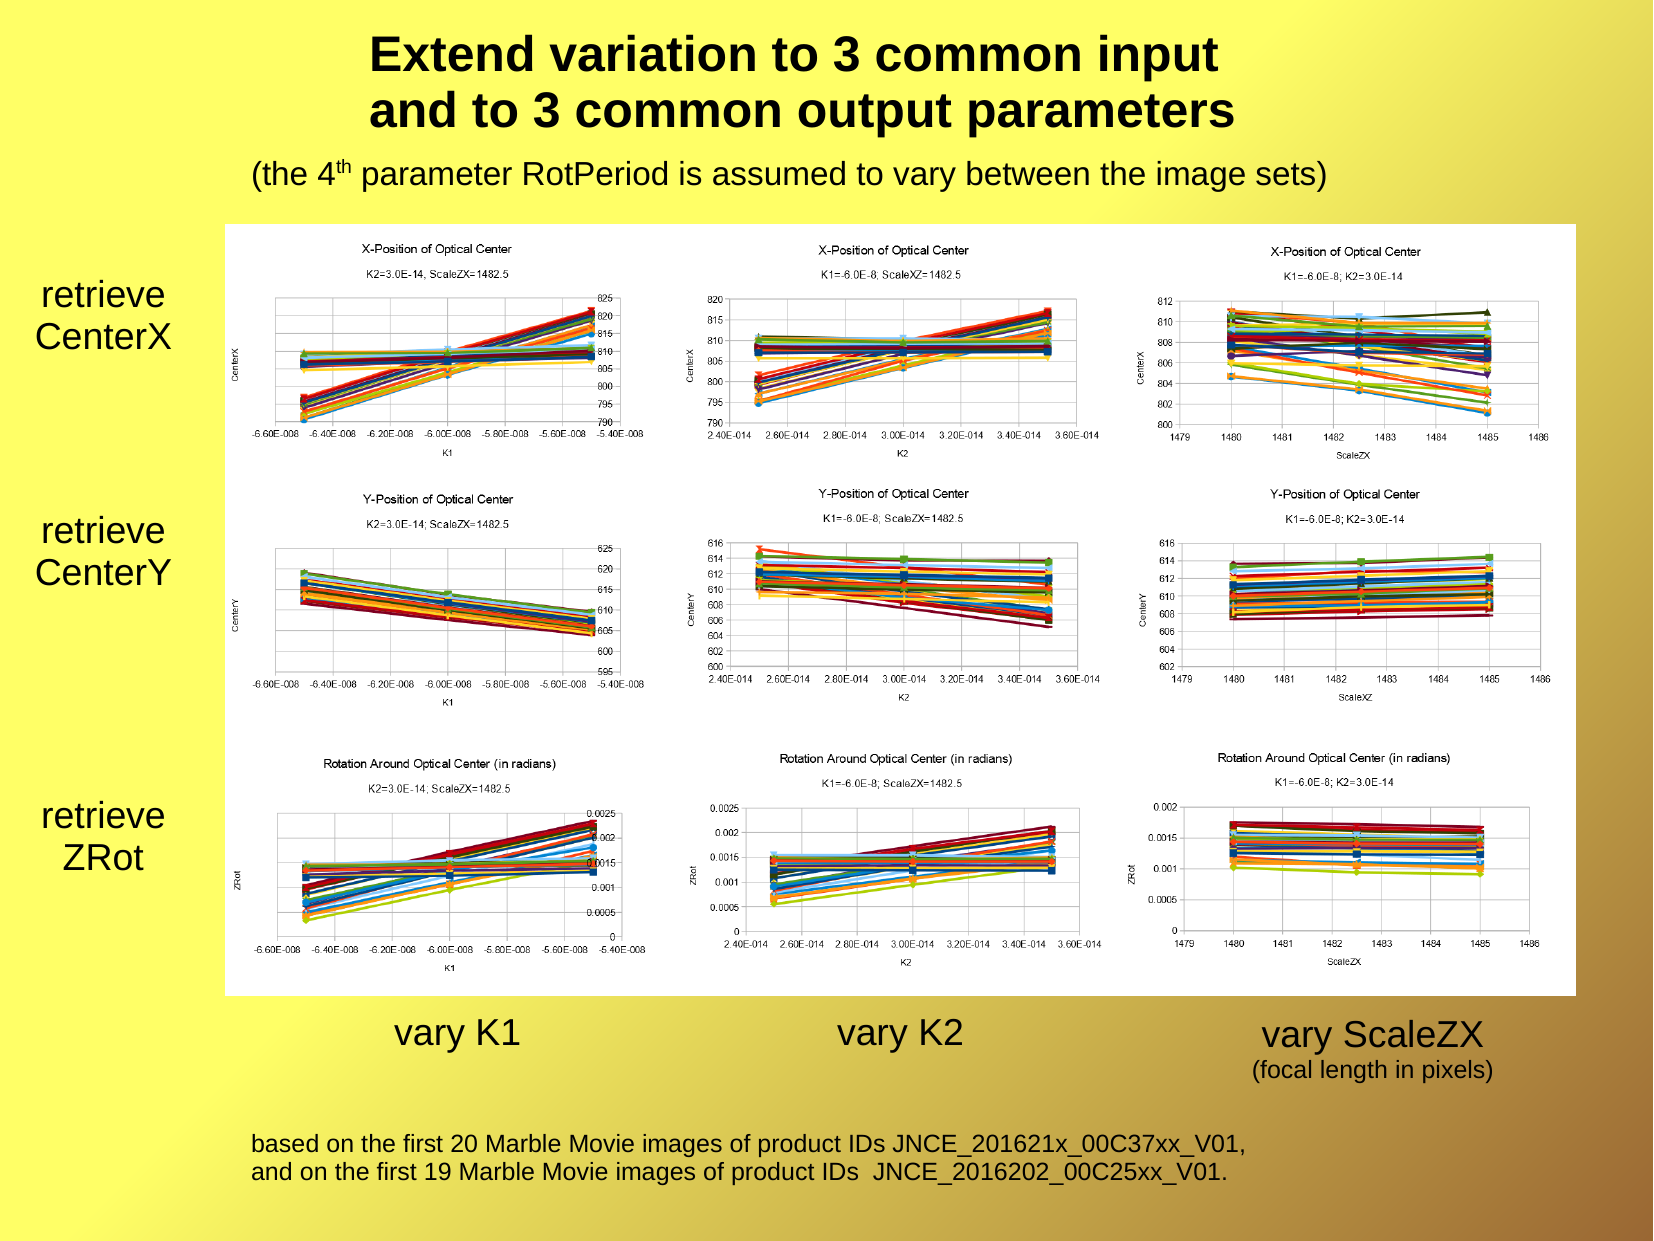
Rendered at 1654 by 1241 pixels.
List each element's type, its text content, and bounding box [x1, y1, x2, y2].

text_box Extend variation to 3 common input and to 3 common output parameters [354, 18, 1388, 147]
text_box retrieve ZRot [0, 786, 207, 886]
text_box retrieve CenterX [0, 265, 207, 365]
text_box vary K2 [797, 1003, 1004, 1061]
text_box vary K1 [354, 1003, 562, 1061]
text_box vary ScaleZX (focal length in pixels) [1210, 1006, 1536, 1119]
text_box (the 4th parameter RotPeriod is assumed to vary between the image sets) [236, 147, 1418, 207]
text_box retrieve CenterY [0, 501, 207, 601]
text_box based on the first 20 Marble Movie images of product IDs JNCE_201621x_00C37xx_V01, and on the first 19 Marble Movie images of product IDs JNCE_2016202_00C25xx_V01. [236, 1122, 1506, 1205]
picture [225, 224, 1576, 997]
